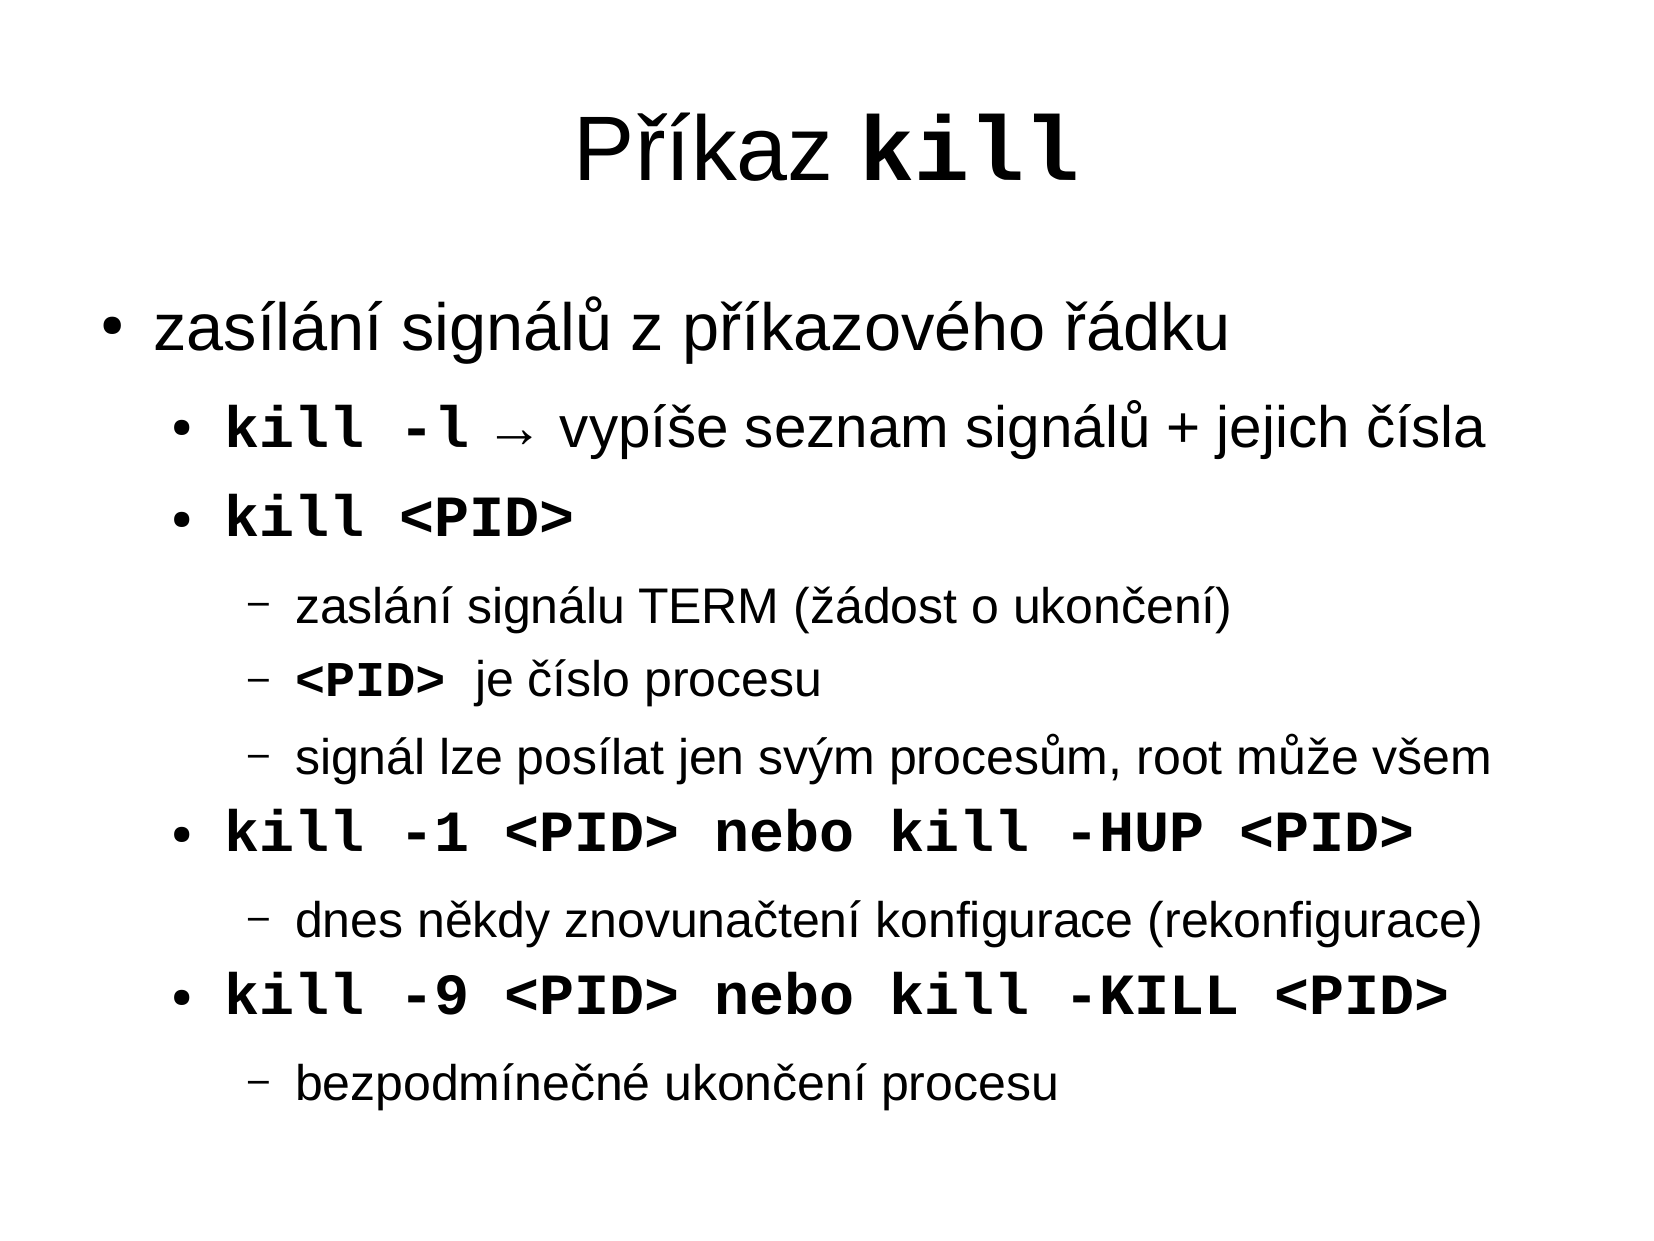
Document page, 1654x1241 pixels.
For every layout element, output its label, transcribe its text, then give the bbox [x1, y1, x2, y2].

list zasílání signálů z příkazového řádku kill -l → vypíše seznam signálů + jejich čísla kill <PID> zaslání signálu TERM (žádost o ukončení) <PID> je číslo procesu signál lze posílat jen svým procesům, root může všem kill -1 <PID> nebo kill -HUP <PID> dnes někdy znovunačtení konfigurace (rekonfigurace) kill -9 <PID> nebo kill -KILL <PID> bezpodmínečné ukončení procesu [82, 290, 1571, 1112]
title Příkaz kill [82, 56, 1571, 250]
